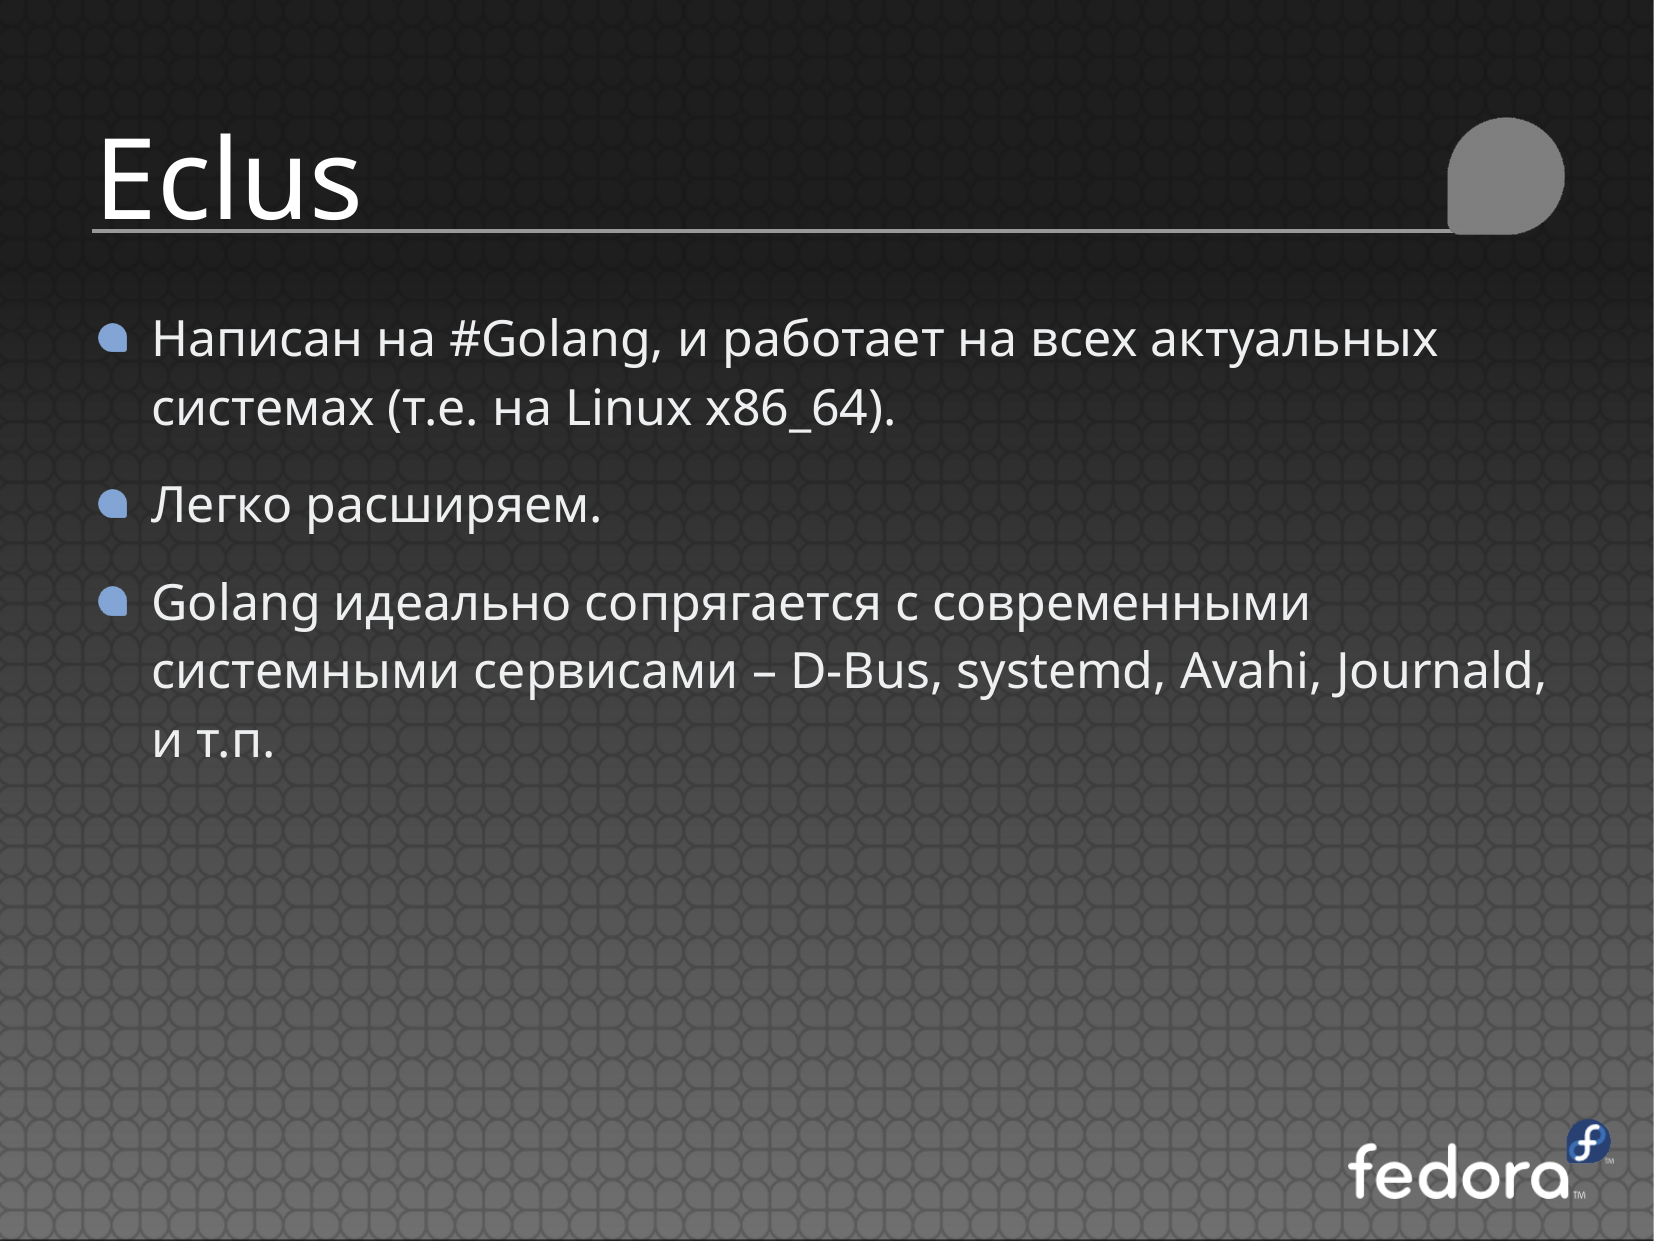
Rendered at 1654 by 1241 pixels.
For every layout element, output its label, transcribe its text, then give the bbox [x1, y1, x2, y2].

title Eclus [94, 100, 1426, 251]
list Написан на #Golang, и работает на всех актуальных системах (т.е. на Linux x86_64). Легко расширяем. Golang идеально сопрягается с современными системными сервисами – D-Bus, systemd, Avahi, Journald, и т.п. [80, 303, 1569, 1107]
picture [0, 0, 1654, 1241]
